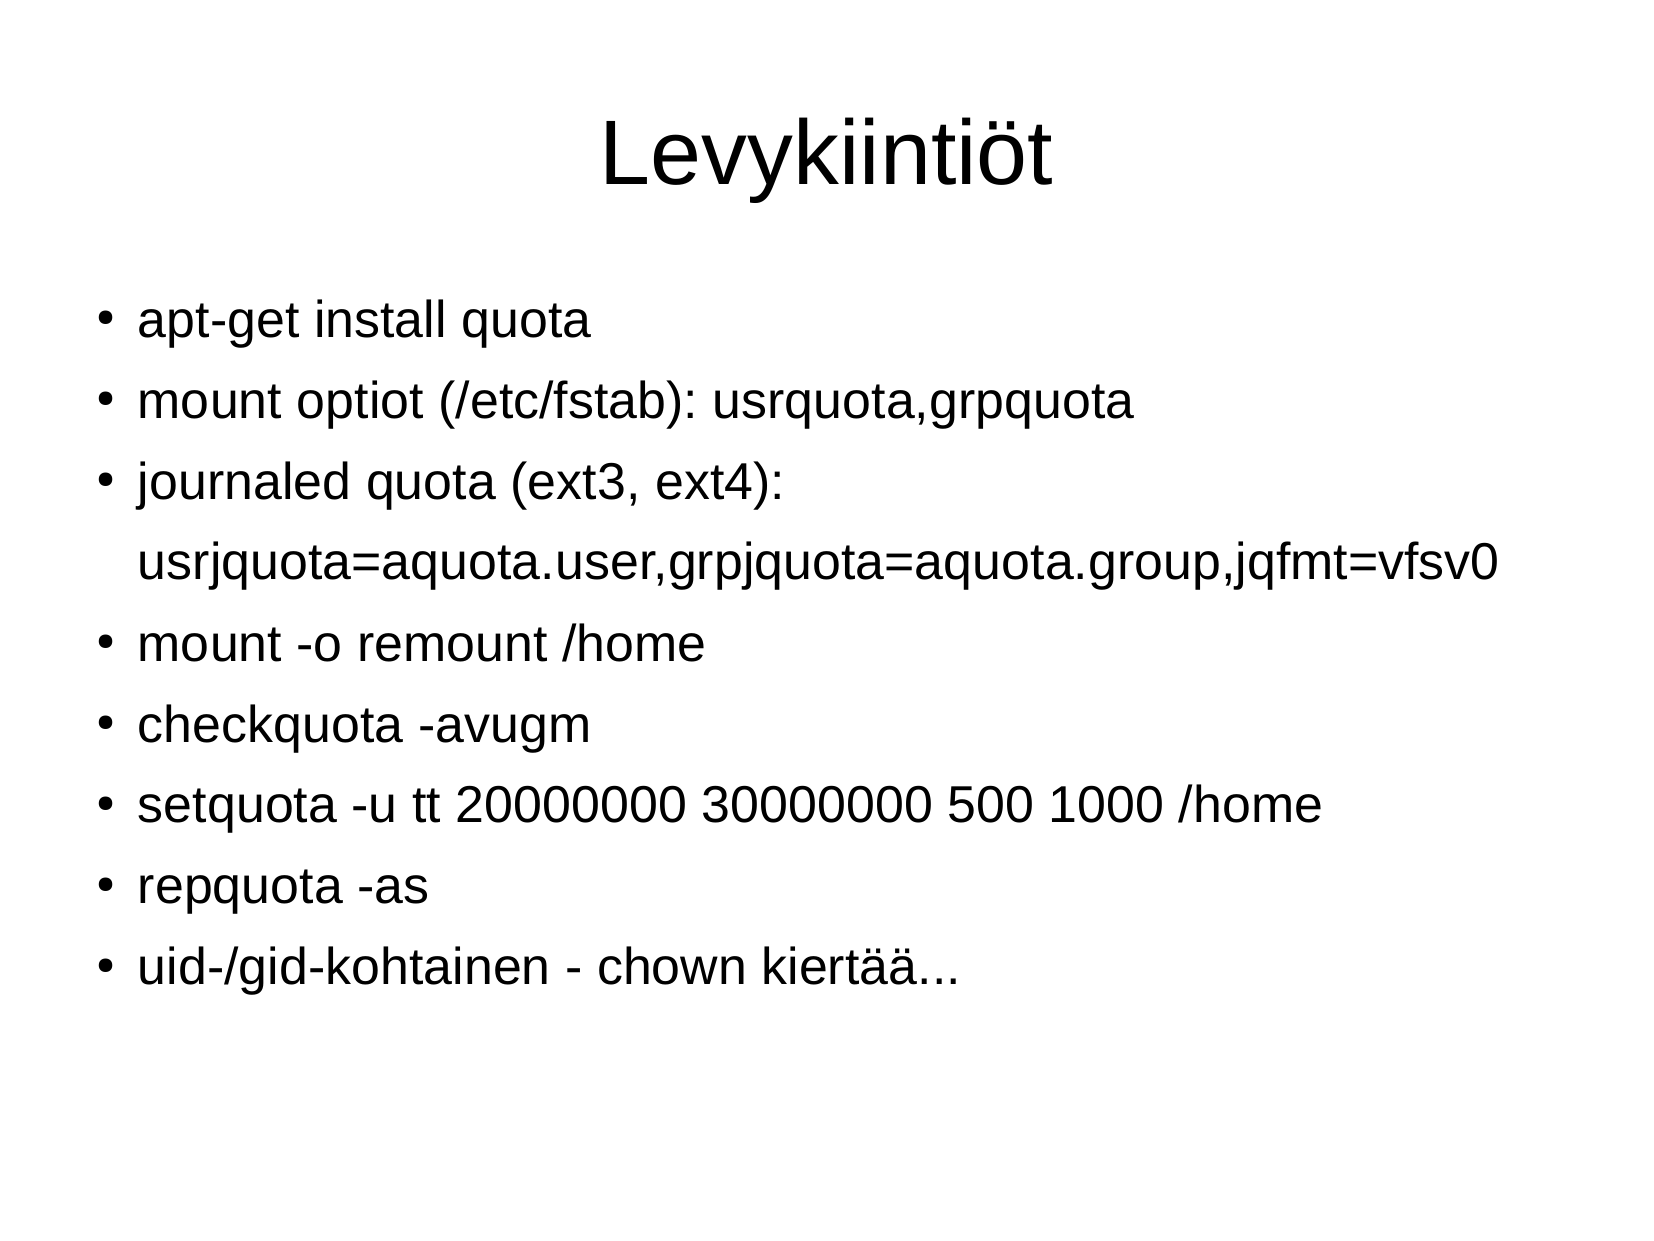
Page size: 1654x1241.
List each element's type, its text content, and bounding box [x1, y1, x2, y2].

title Levykiintiöt [82, 49, 1571, 257]
list apt-get install quota mount optiot (/etc/fstab): usrquota,grpquota journaled quota (ext3, ext4): usrjquota=aquota.user,grpjquota=aquota.group,jqfmt=vfsv0 mount -o remount /home checkquota -avugm setquota -u tt 20000000 30000000 500 1000 /home repquota -as uid-/gid-kohtainen - chown kiertää... [82, 290, 1571, 1010]
